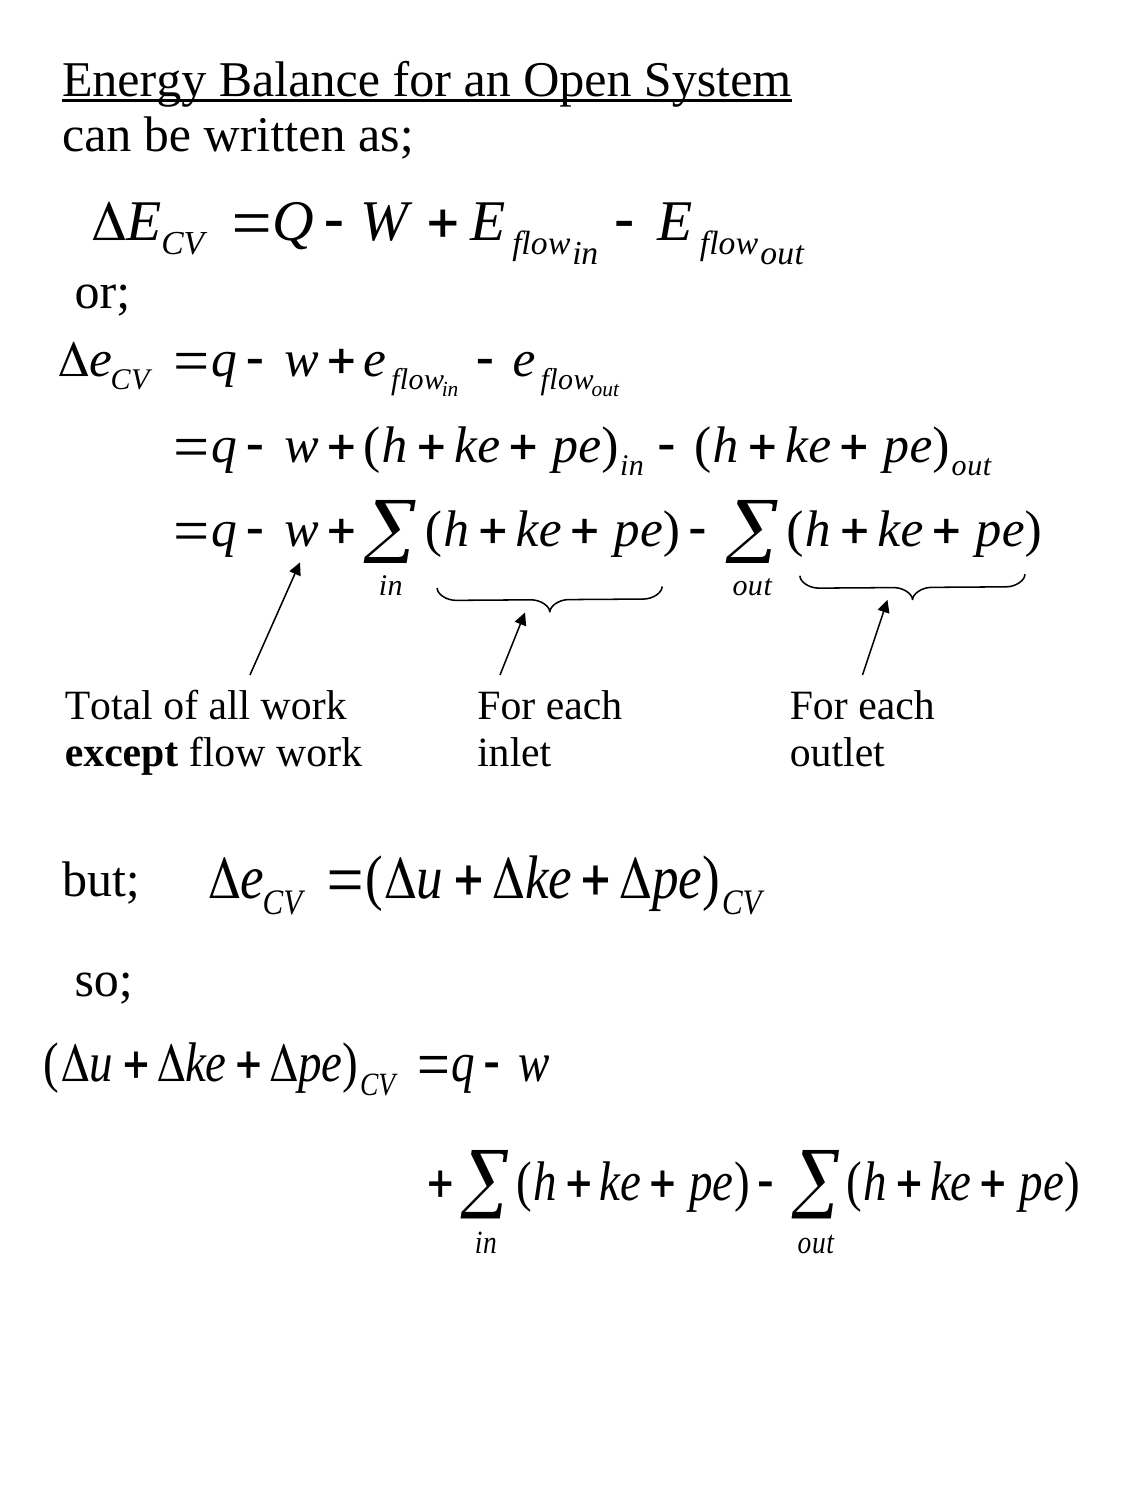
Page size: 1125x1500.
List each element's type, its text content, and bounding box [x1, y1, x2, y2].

chart [50, 324, 1051, 609]
text_box Total of all work except flow work [49, 674, 438, 783]
text_box For each inlet [462, 674, 716, 783]
text_box For each outlet [774, 674, 1028, 783]
text_box but; [47, 844, 188, 915]
chart [37, 1025, 1088, 1268]
text_box so; [59, 944, 213, 1015]
chart [200, 837, 775, 930]
text_box or; [59, 256, 263, 324]
chart [82, 182, 818, 279]
text_box Energy Balance for an Open System can be written as; [47, 44, 938, 171]
